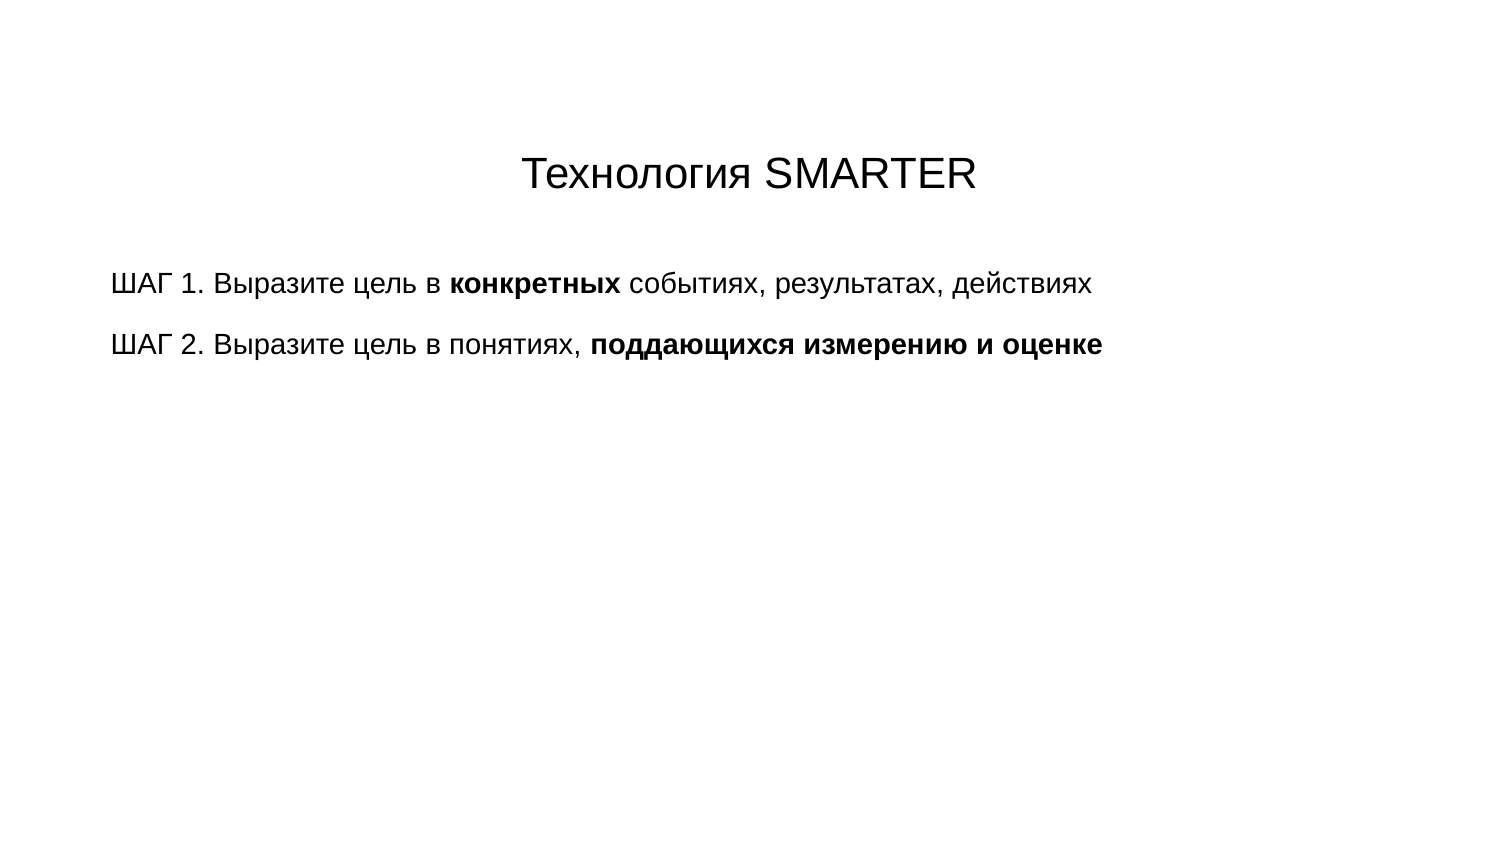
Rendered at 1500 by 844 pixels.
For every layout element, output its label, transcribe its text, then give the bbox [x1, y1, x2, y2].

text_box Технология SMARTER [0, 141, 1500, 210]
text_box ШАГ 1. Выразите цель в конкретных событиях, результатах, действиях ШАГ 2. Выразите цель в понятиях, поддающихся измерению и оценке [110, 258, 1467, 718]
